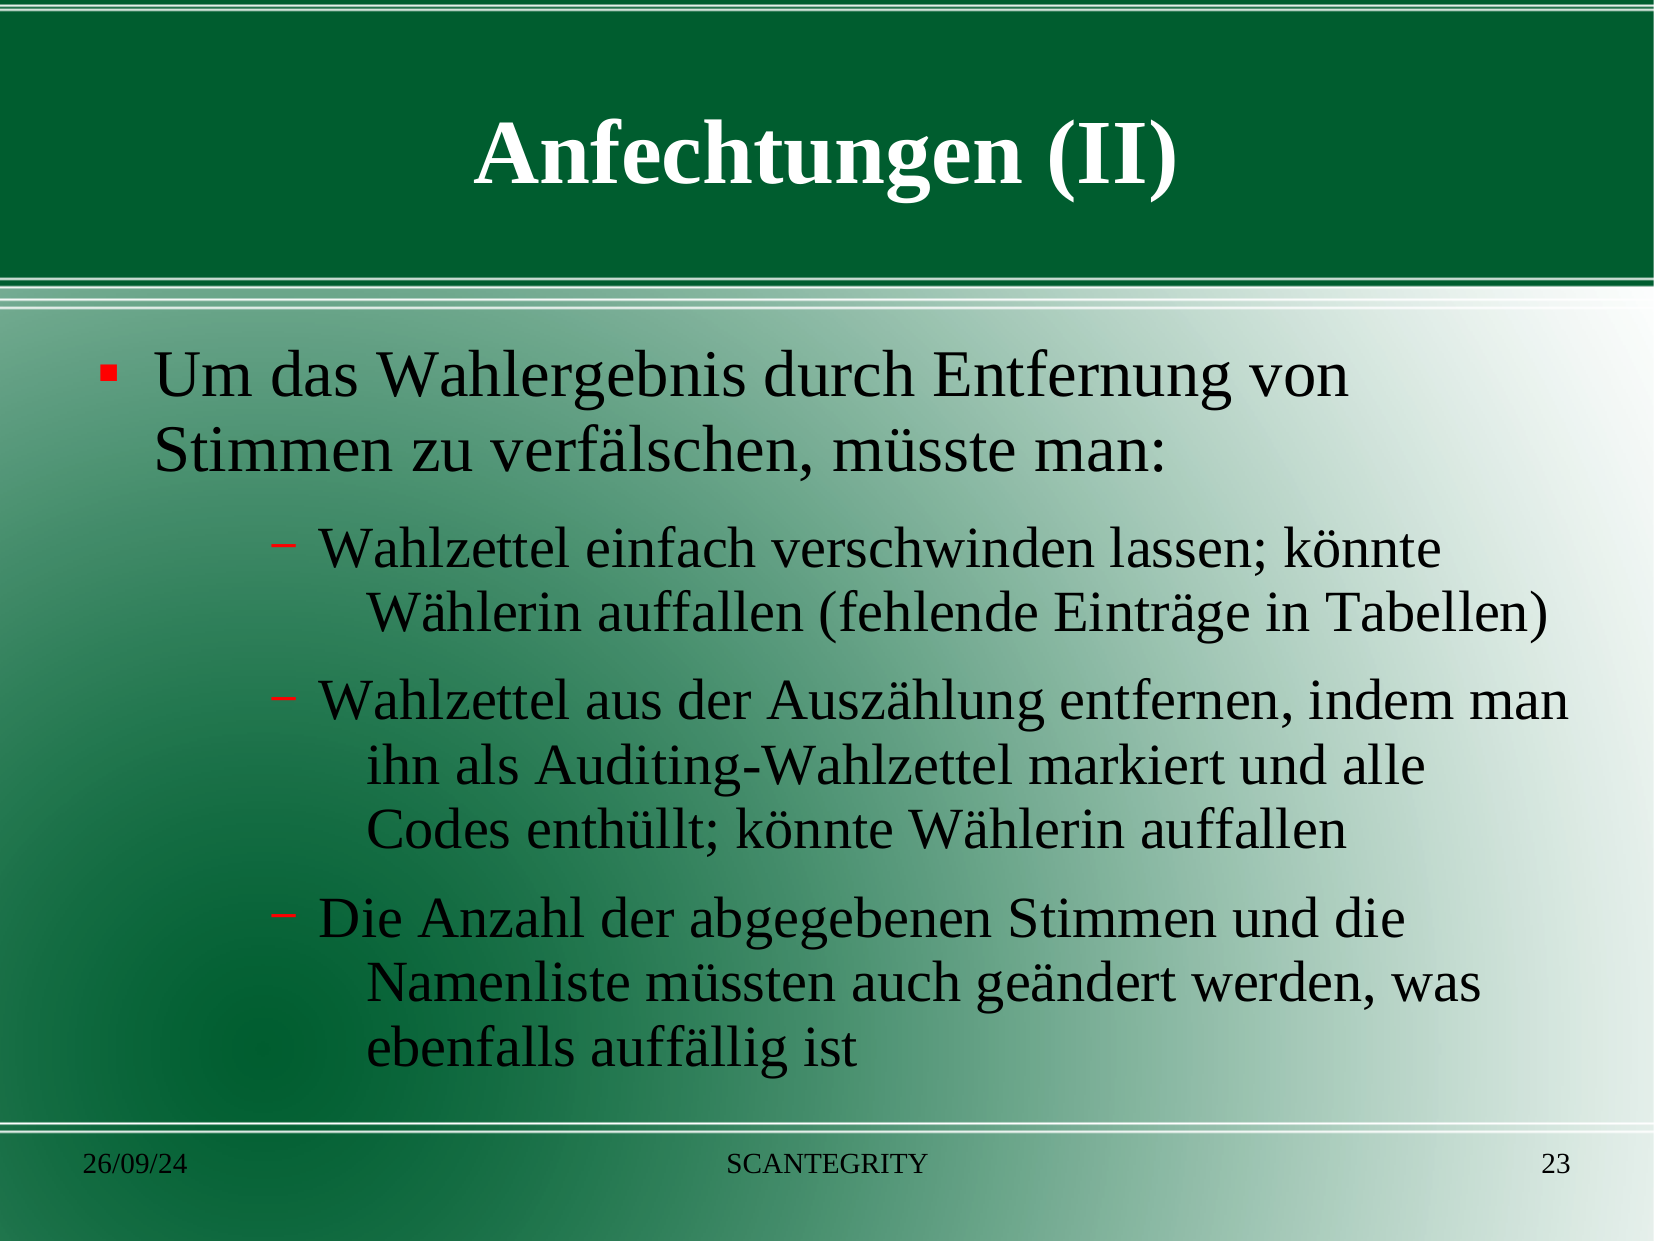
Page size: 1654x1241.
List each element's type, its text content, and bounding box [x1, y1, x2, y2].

title Anfechtungen (II) [82, 56, 1571, 250]
picture [0, 0, 1654, 1241]
list Um das Wahlergebnis durch Entfernung von Stimmen zu verfälschen, müsste man: Wahlzettel einfach verschwinden lassen; könnte Wählerin auffallen (fehlende Einträge in Tabellen) Wahlzettel aus der Auszählung entfernen, indem man ihn als Auditing-Wahlzettel markiert und alle Codes enthüllt; könnte Wählerin auffallen Die Anzahl der abgegebenen Stimmen und die Namenliste müssten auch geändert werden, was ebenfalls auffällig ist [82, 337, 1571, 1079]
